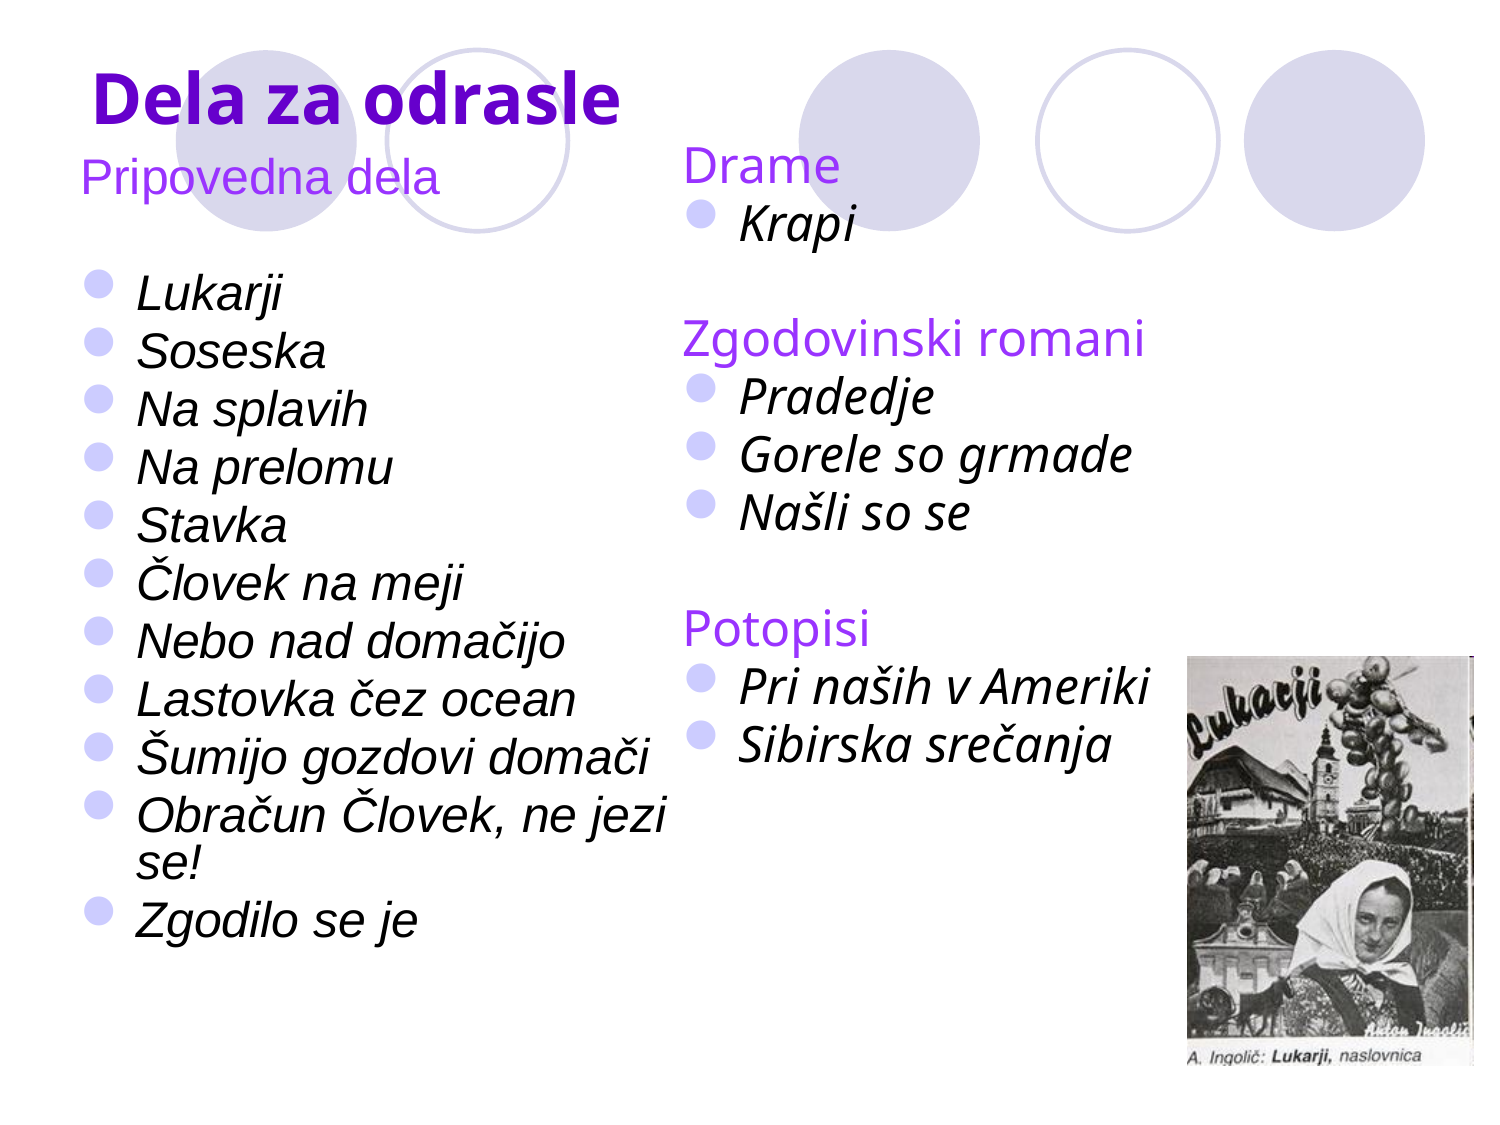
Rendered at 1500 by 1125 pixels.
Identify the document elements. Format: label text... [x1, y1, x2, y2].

picture [1187, 656, 1474, 1066]
title Dela za odrasle [75, 45, 1425, 233]
list Drame Krapi Zgodovinski romani Pradedje Gorele so grmade Našli so se Potopisi Pri naših v Ameriki Sibirska srečanja [667, 137, 1352, 1012]
list Pripovedna dela Lukarji Soseska Na splavih Na prelomu Stavka Človek na meji Nebo nad domačijo Lastovka čez ocean Šumijo gozdovi domači Obračun Človek, ne jezi se! Zgodilo se je [64, 148, 728, 1083]
